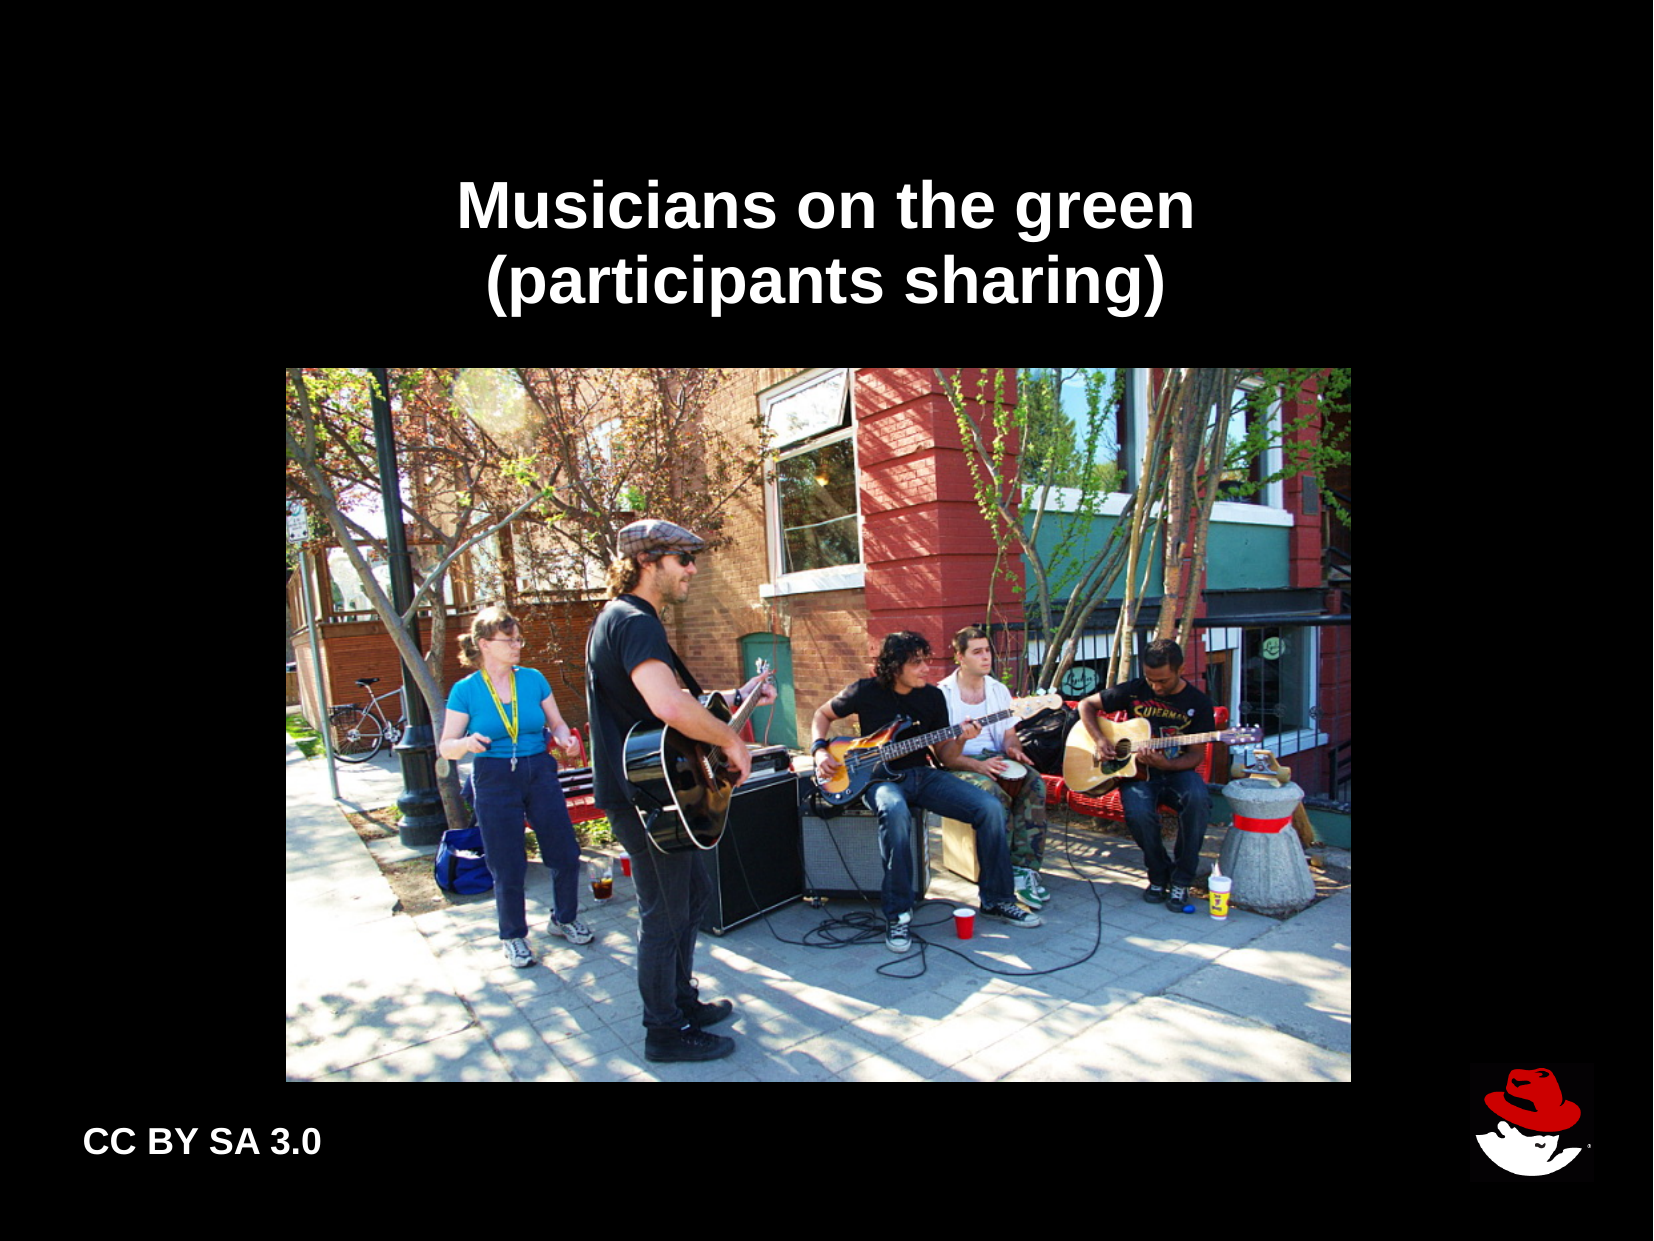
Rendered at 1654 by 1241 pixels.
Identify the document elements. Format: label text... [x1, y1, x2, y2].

picture [286, 368, 1351, 1082]
picture [1470, 1063, 1594, 1182]
text_box CC BY SA 3.0 [82, 1109, 1571, 1174]
subtitle Musicians on the green (participants sharing) [82, 49, 1571, 1109]
